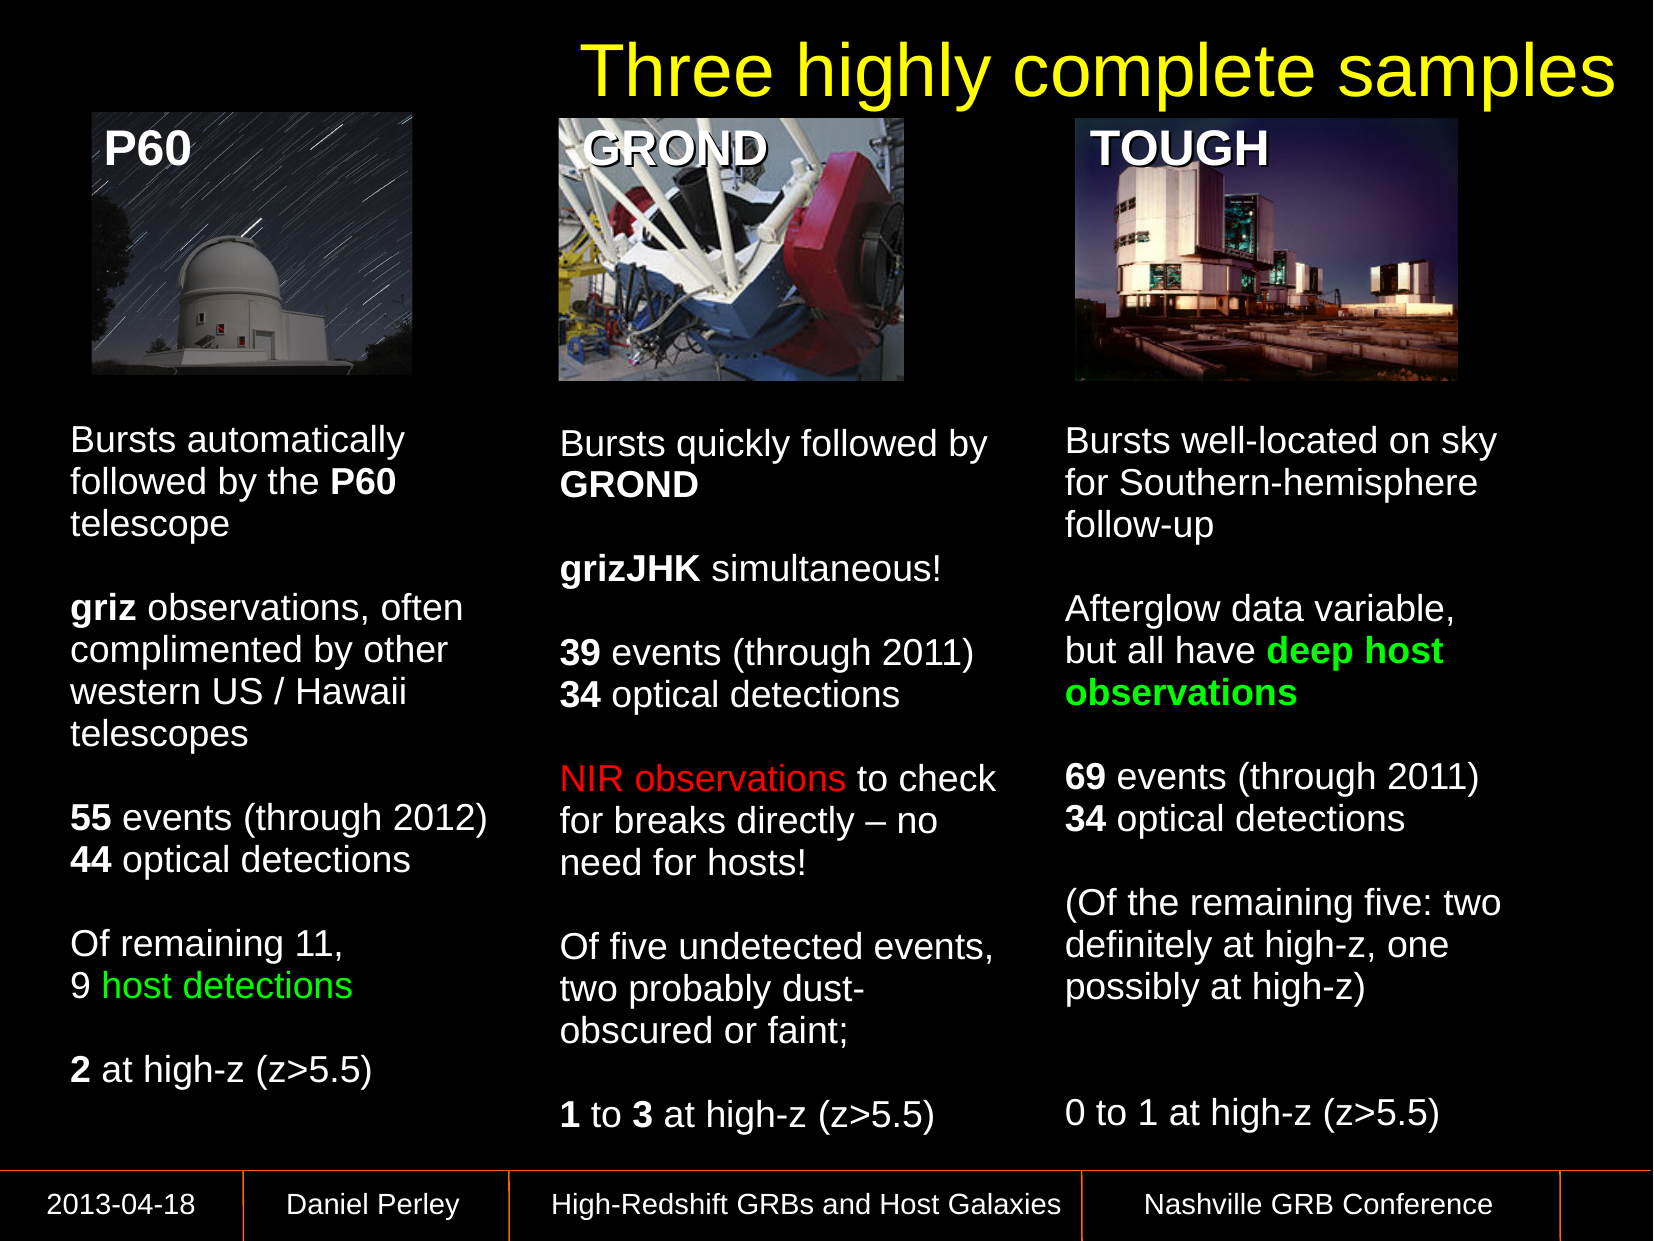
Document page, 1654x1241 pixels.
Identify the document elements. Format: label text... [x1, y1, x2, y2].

text_box TOUGH [1075, 112, 1296, 184]
text_box P60 [88, 112, 277, 184]
text_box Bursts quickly followed by GROND grizJHK simultaneous! 39 events (through 2011) 34 optical detections NIR observations to check for breaks directly – no need for hosts! Of five undetected events, two probably dust-obscured or faint; 1 to 3 at high-z (z>5.5) [544, 414, 1013, 1144]
text_box Bursts well-located on sky for Southern-hemisphere follow-up Afterglow data variable, but all have deep host observations 69 events (through 2011) 34 optical detections (Of the remaining five: two definitely at high-z, one possibly at high-z) 0 to 1 at high-z (z>5.5) [1050, 412, 1518, 1142]
title Three highly complete samples [262, 27, 1618, 114]
picture [558, 118, 904, 381]
text_box Bursts automatically followed by the P60 telescope griz observations, often complimented by other western US / Hawaii telescopes 55 events (through 2012) 44 optical detections Of remaining 11, 9 host detections 2 at high-z (z>5.5) [55, 410, 508, 1140]
text_box GROND [567, 112, 788, 184]
picture [91, 112, 413, 376]
picture [1075, 118, 1458, 381]
